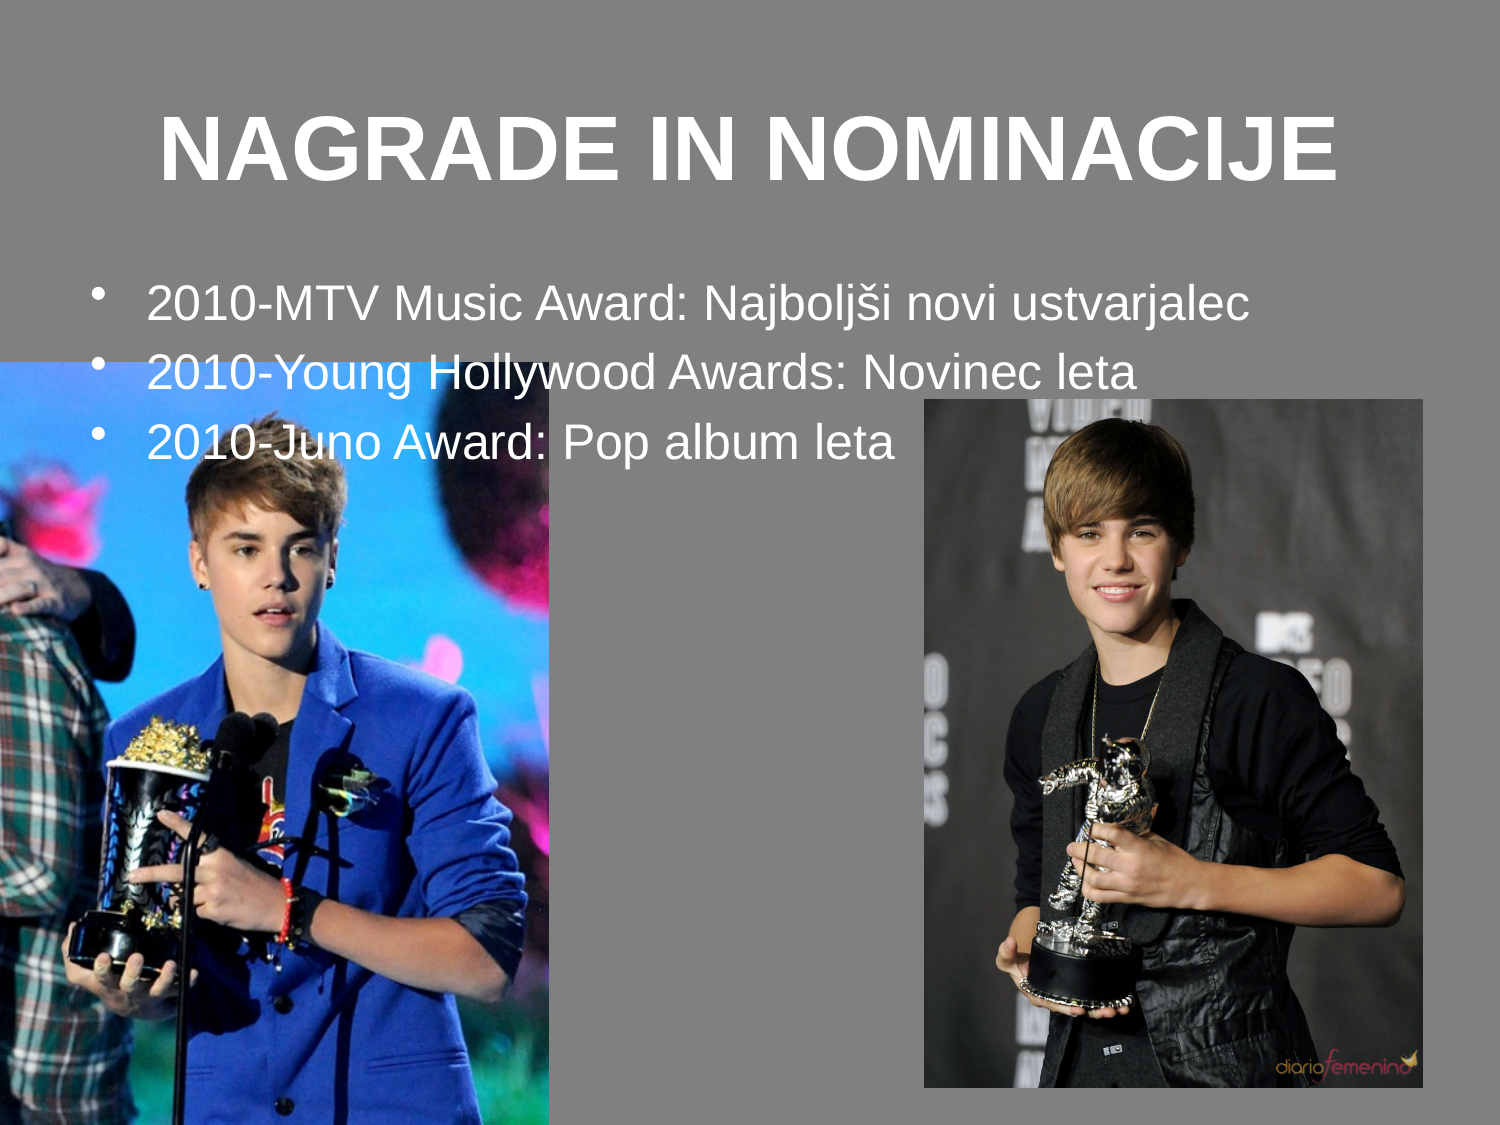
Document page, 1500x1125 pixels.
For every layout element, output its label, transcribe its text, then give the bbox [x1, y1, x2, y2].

picture [0, 362, 549, 1125]
title NAGRADE IN NOMINACIJE [75, 50, 1425, 238]
list 2010-MTV Music Award: Najboljši novi ustvarjalec 2010-Young Hollywood Awards: Novinec leta 2010-Juno Award: Pop album leta [75, 262, 1425, 638]
picture [924, 638, 1423, 1088]
